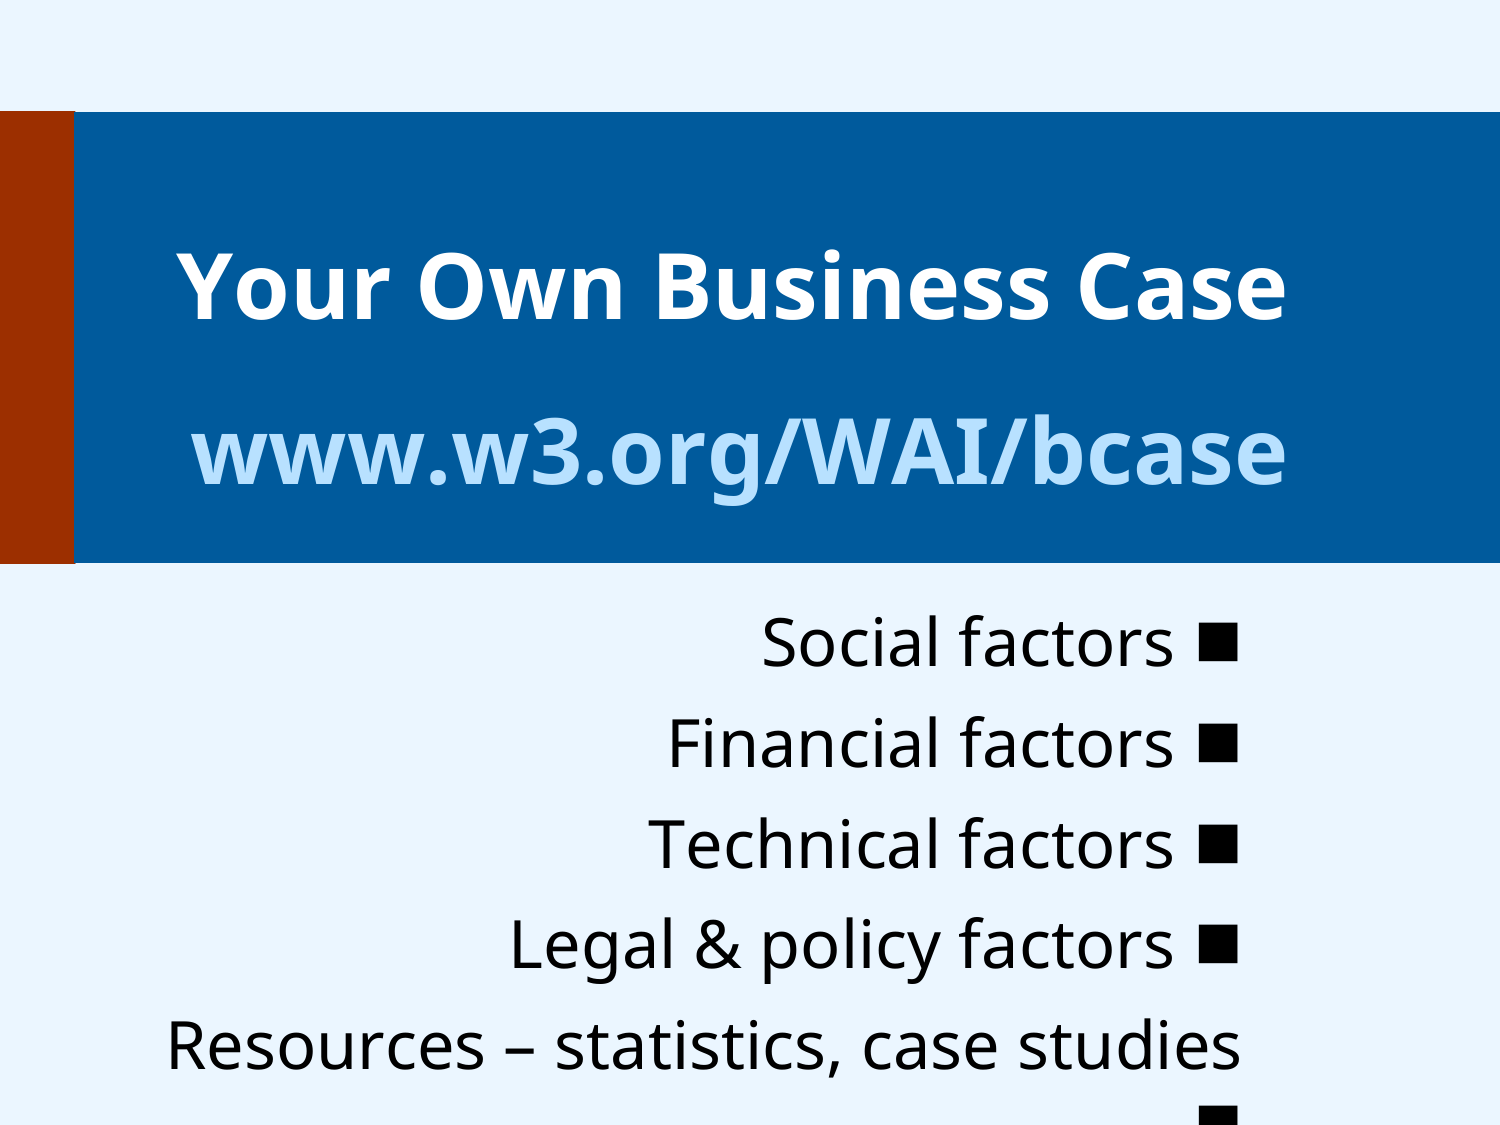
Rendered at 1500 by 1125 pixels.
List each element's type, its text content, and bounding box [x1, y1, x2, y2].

title Your Own Business Case www.w3.org/WAI/bcase [75, 112, 1500, 563]
subtitle Social factors  Financial factors  Technical factors  Legal & policy factors  Resources – statistics, case studies  [0, 592, 1302, 1084]
